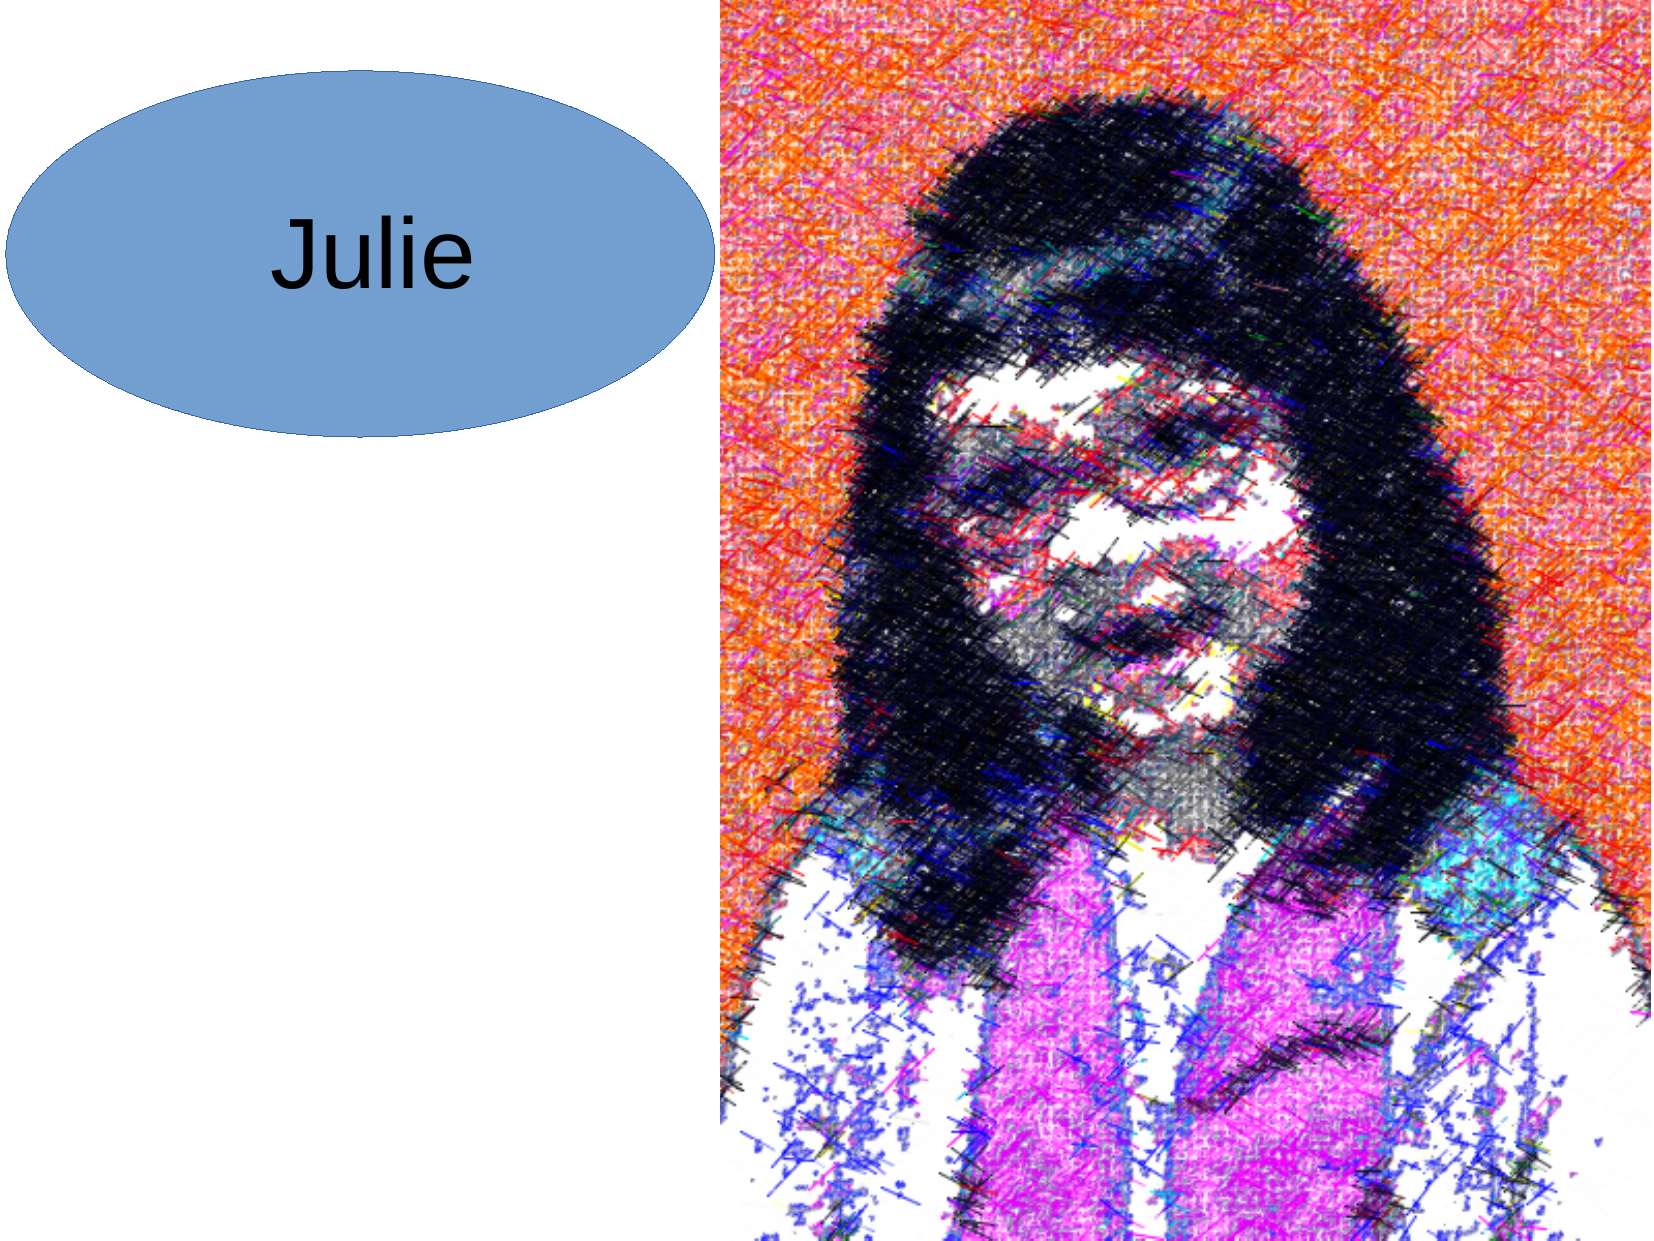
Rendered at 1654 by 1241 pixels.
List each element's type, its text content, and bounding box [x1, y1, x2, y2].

text_box Julie [5, 70, 715, 438]
picture [720, 0, 1651, 1241]
